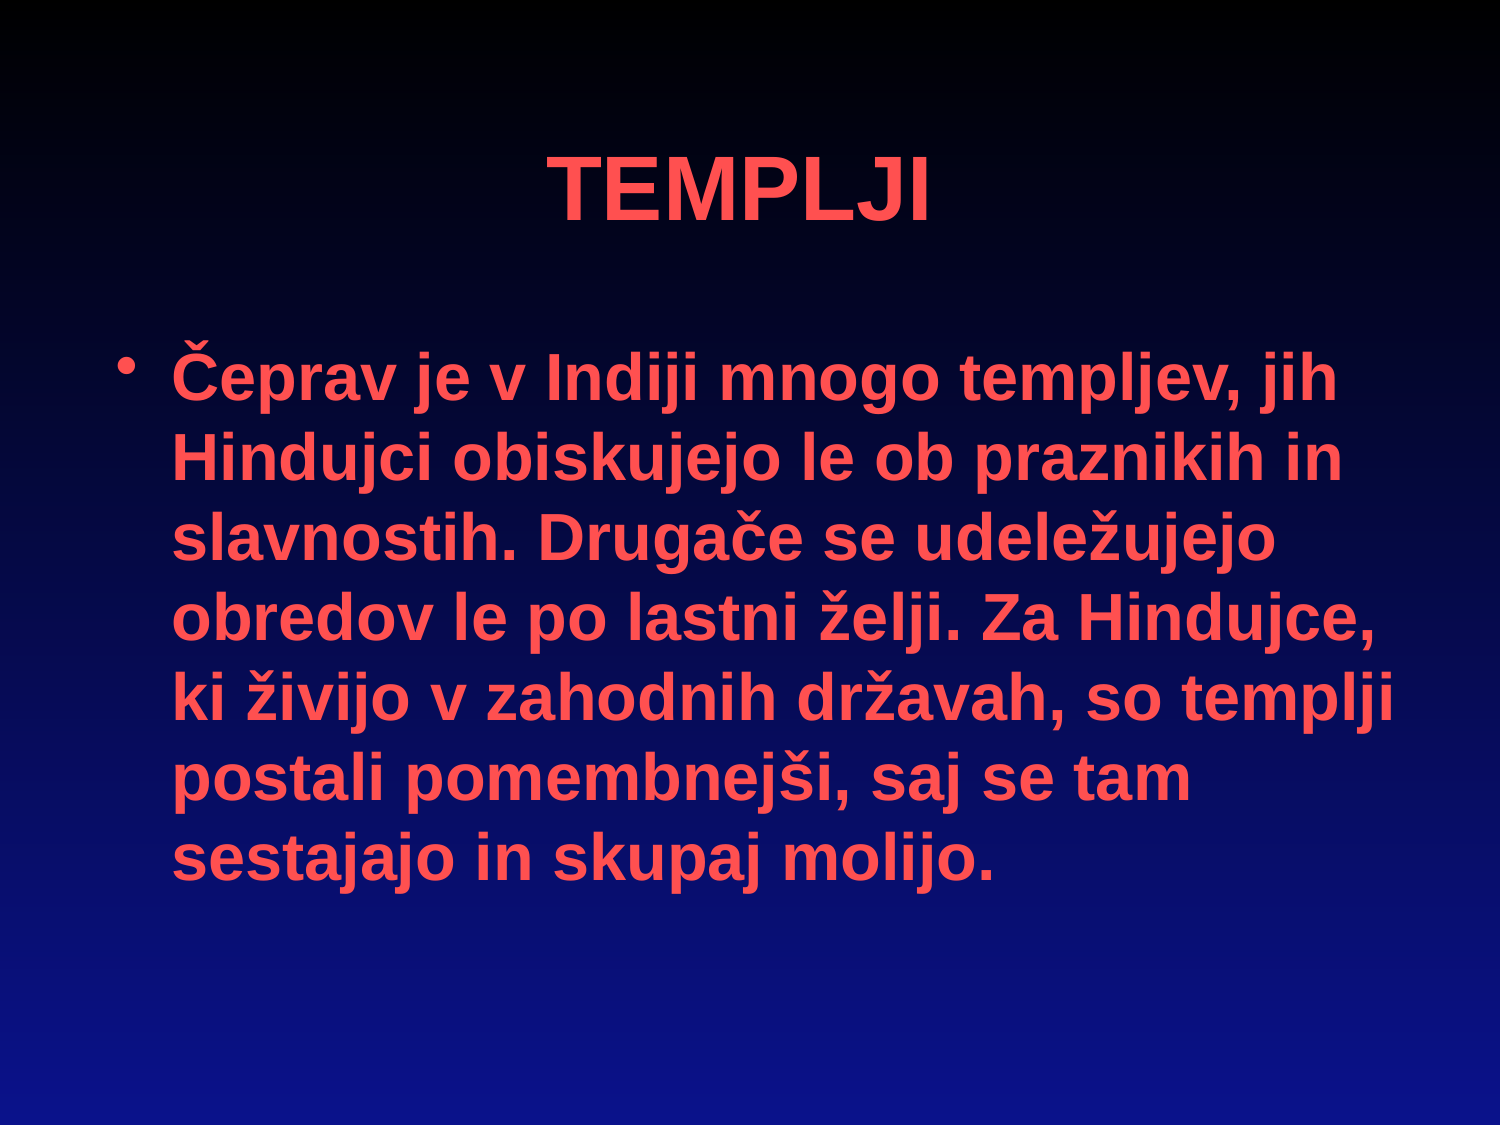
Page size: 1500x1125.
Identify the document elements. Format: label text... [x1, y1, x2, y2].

list Čeprav je v Indiji mnogo templjev, jih Hindujci obiskujejo le ob praznikih in slavnostih. Drugače se udeležujejo obredov le po lastni želji. Za Hindujce, ki živijo v zahodnih državah, so templji postali pomembnejši, saj se tam sestajajo in skupaj molijo. [100, 326, 1424, 929]
title TEMPLJI [64, 90, 1415, 278]
